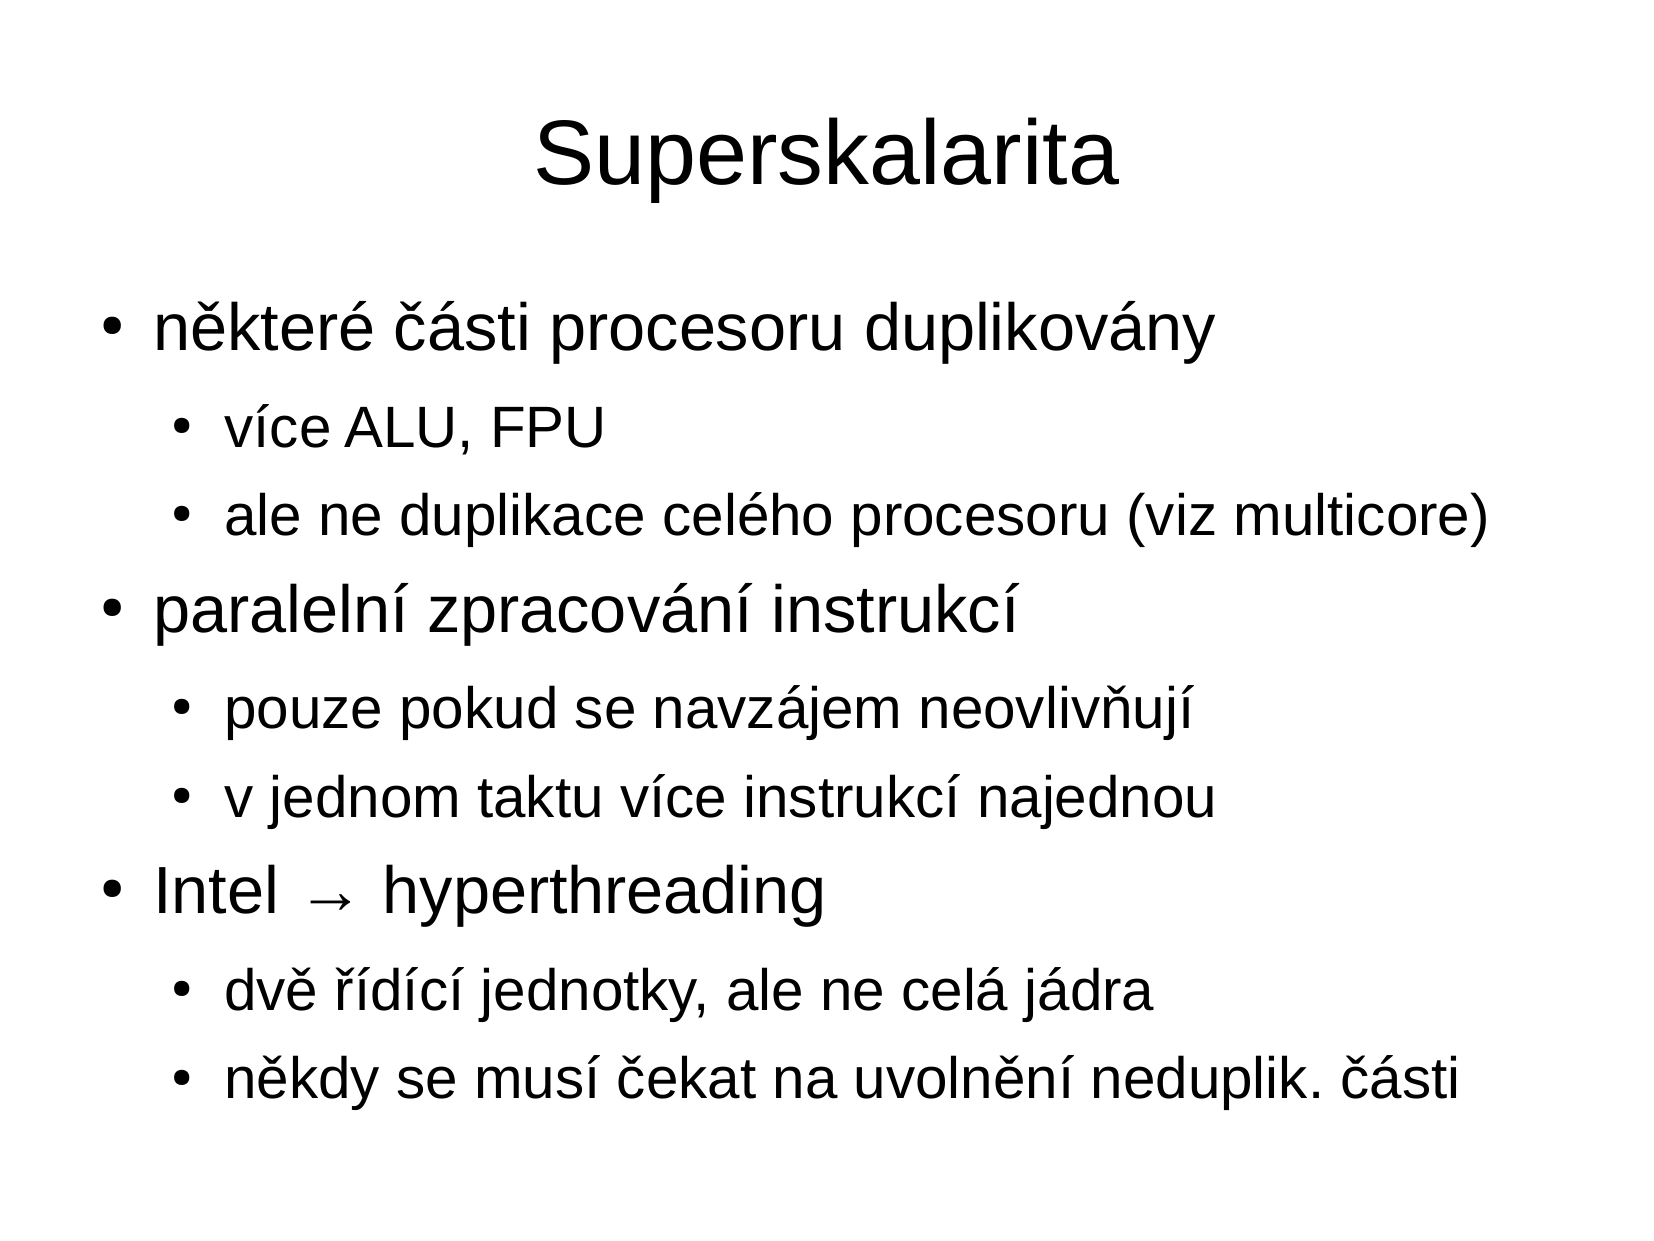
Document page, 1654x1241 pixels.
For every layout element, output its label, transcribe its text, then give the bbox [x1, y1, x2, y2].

list některé části procesoru duplikovány více ALU, FPU ale ne duplikace celého procesoru (viz multicore) paralelní zpracování instrukcí pouze pokud se navzájem neovlivňují v jednom taktu více instrukcí najednou Intel → hyperthreading dvě řídící jednotky, ale ne celá jádra někdy se musí čekat na uvolnění neduplik. části [82, 290, 1571, 1110]
title Superskalarita [82, 56, 1571, 250]
